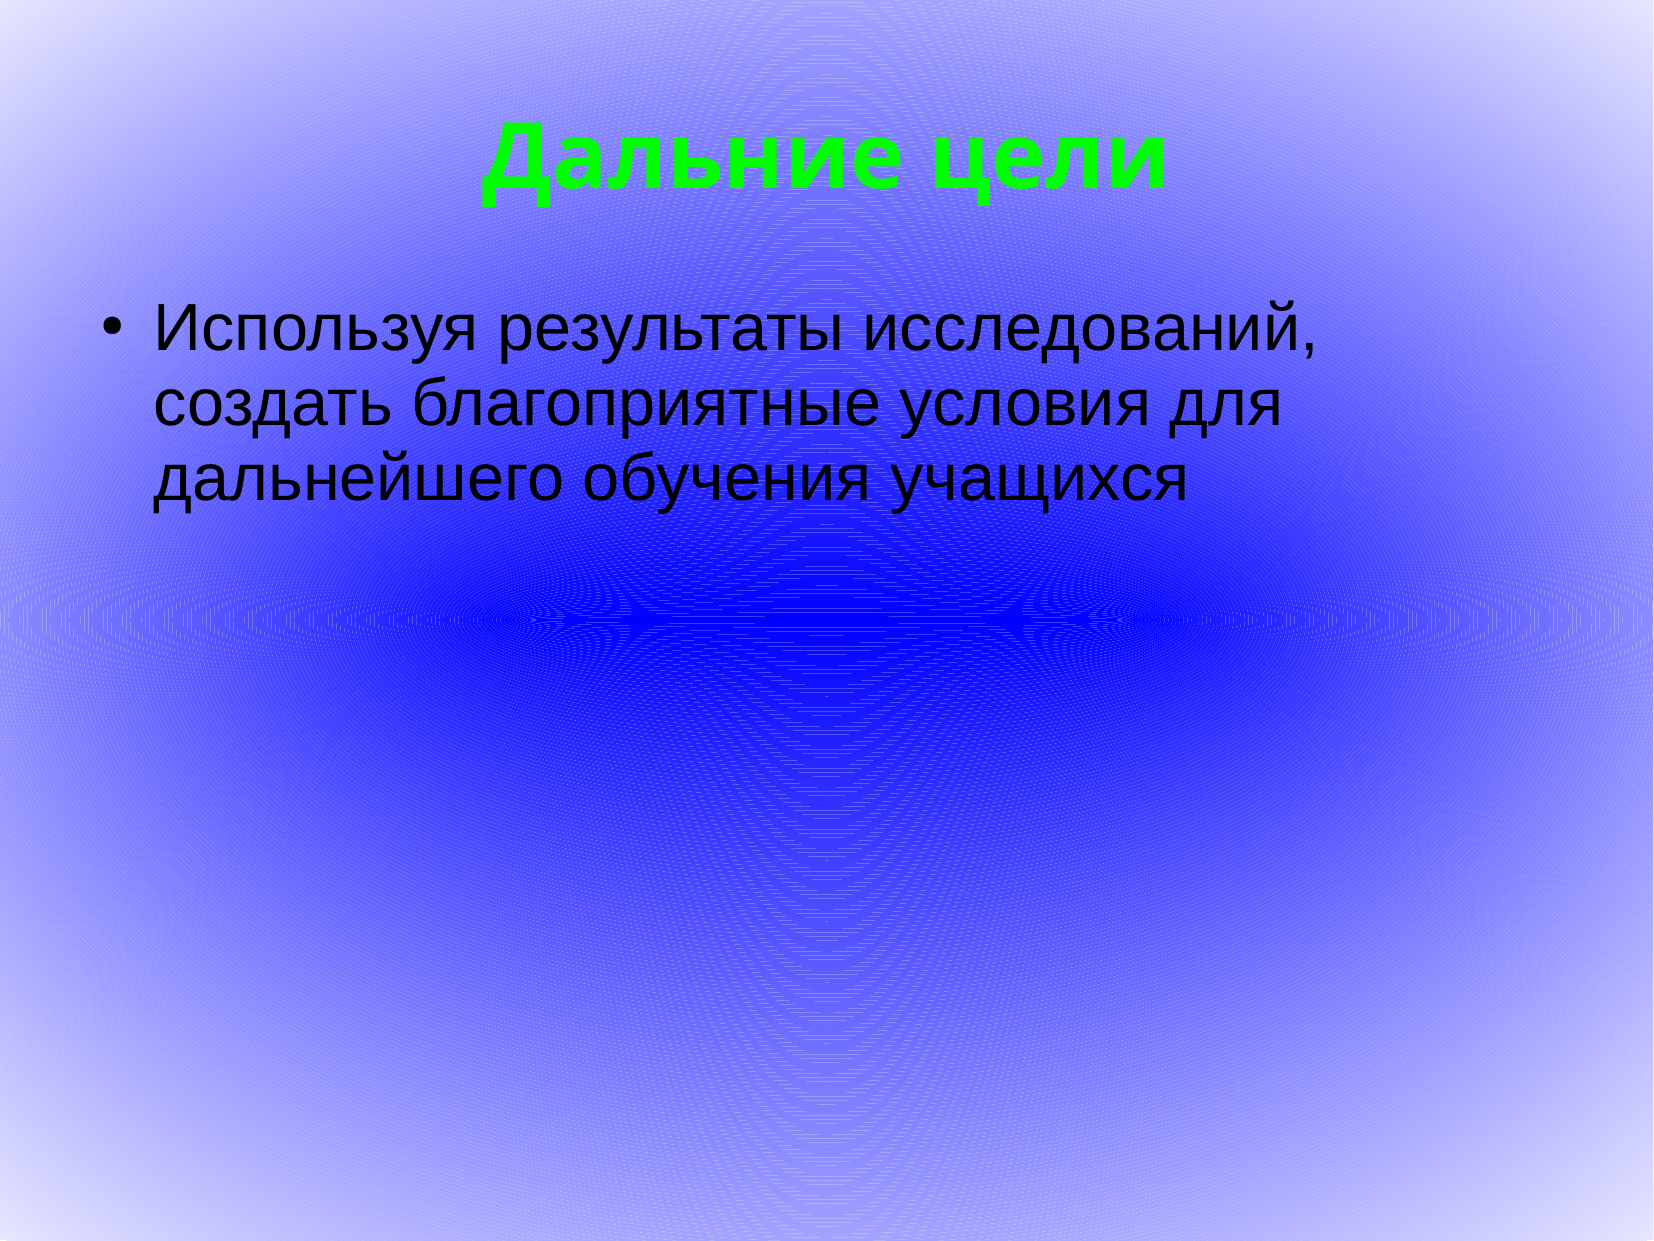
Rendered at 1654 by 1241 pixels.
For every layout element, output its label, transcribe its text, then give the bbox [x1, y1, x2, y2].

title Дальние цели [82, 56, 1571, 250]
list Используя результаты исследований, создать благоприятные условия для дальнейшего обучения учащихся [82, 290, 1571, 1109]
